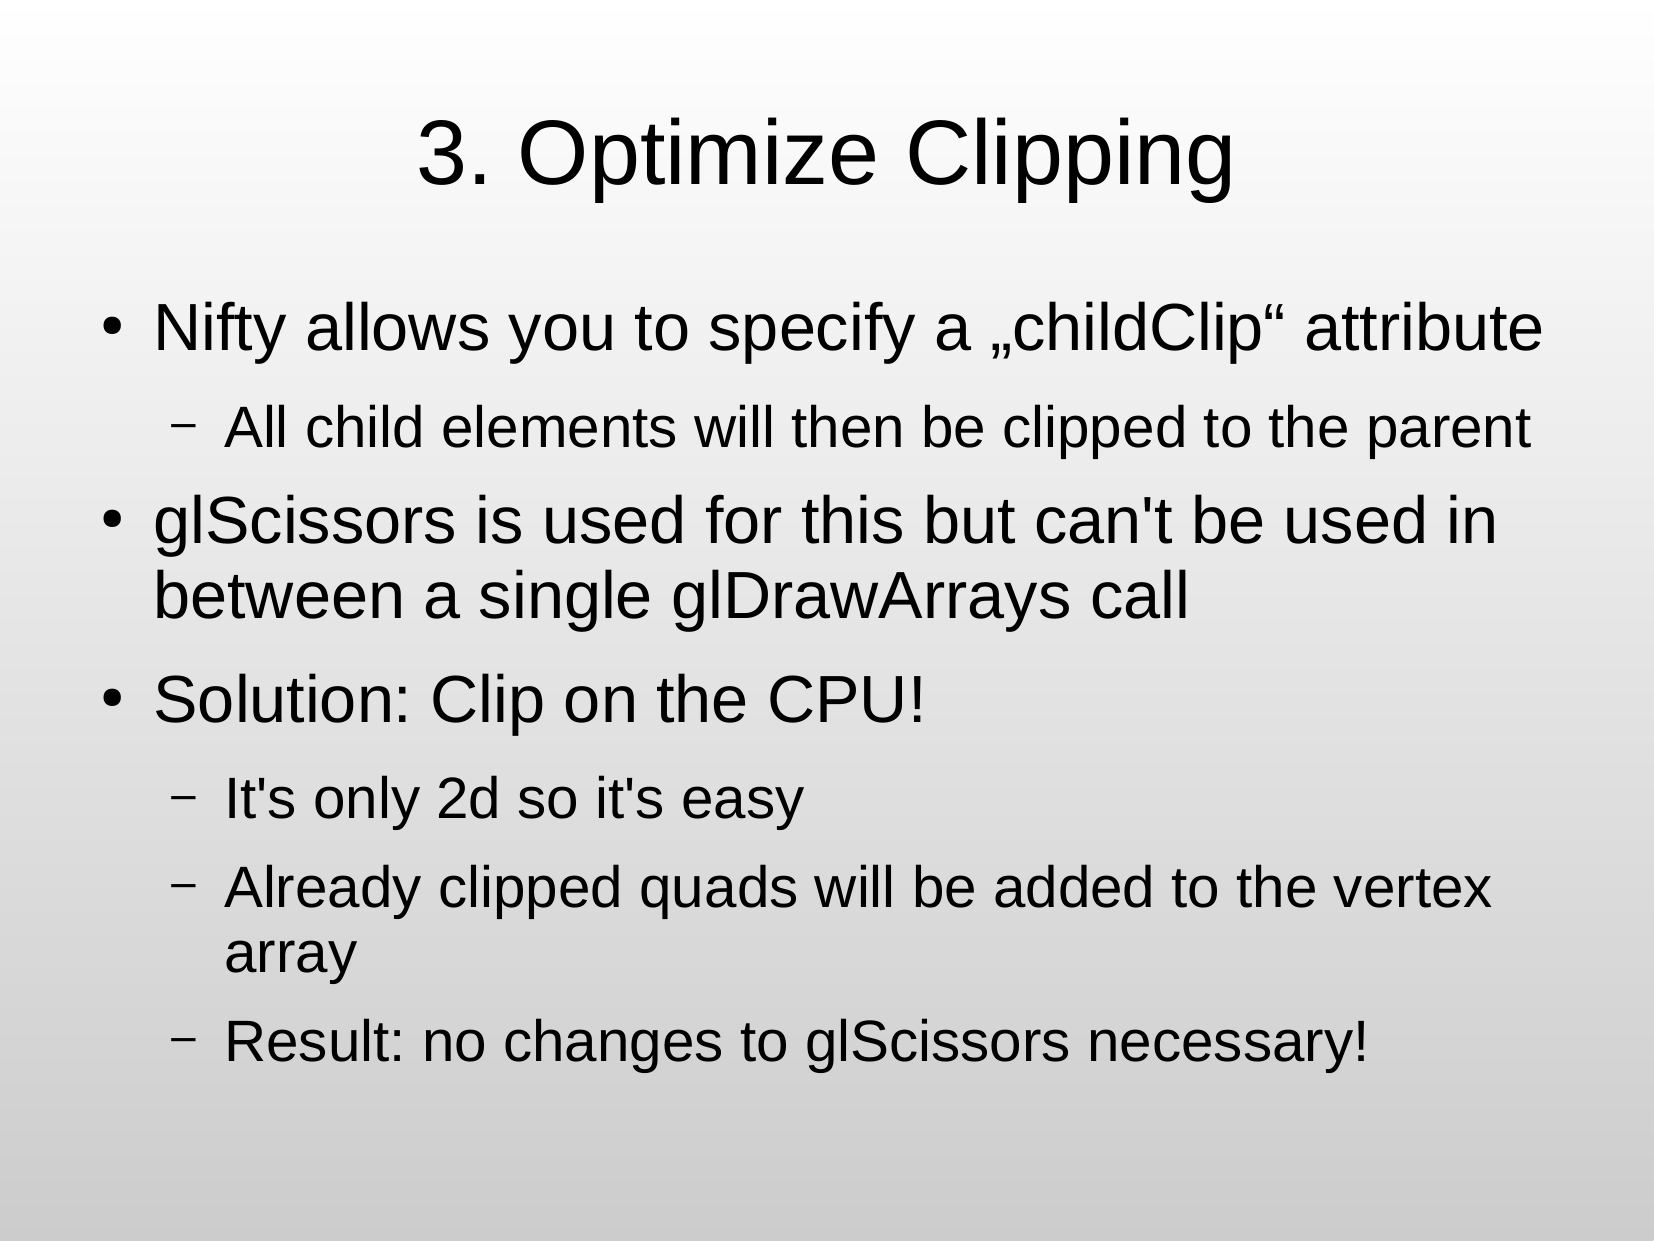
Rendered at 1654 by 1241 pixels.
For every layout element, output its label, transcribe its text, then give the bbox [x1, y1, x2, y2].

list Nifty allows you to specify a „childClip“ attribute All child elements will then be clipped to the parent glScissors is used for this but can't be used in between a single glDrawArrays call Solution: Clip on the CPU! It's only 2d so it's easy Already clipped quads will be added to the vertex array Result: no changes to glScissors necessary! [82, 290, 1571, 1109]
title 3. Optimize Clipping [82, 49, 1571, 257]
